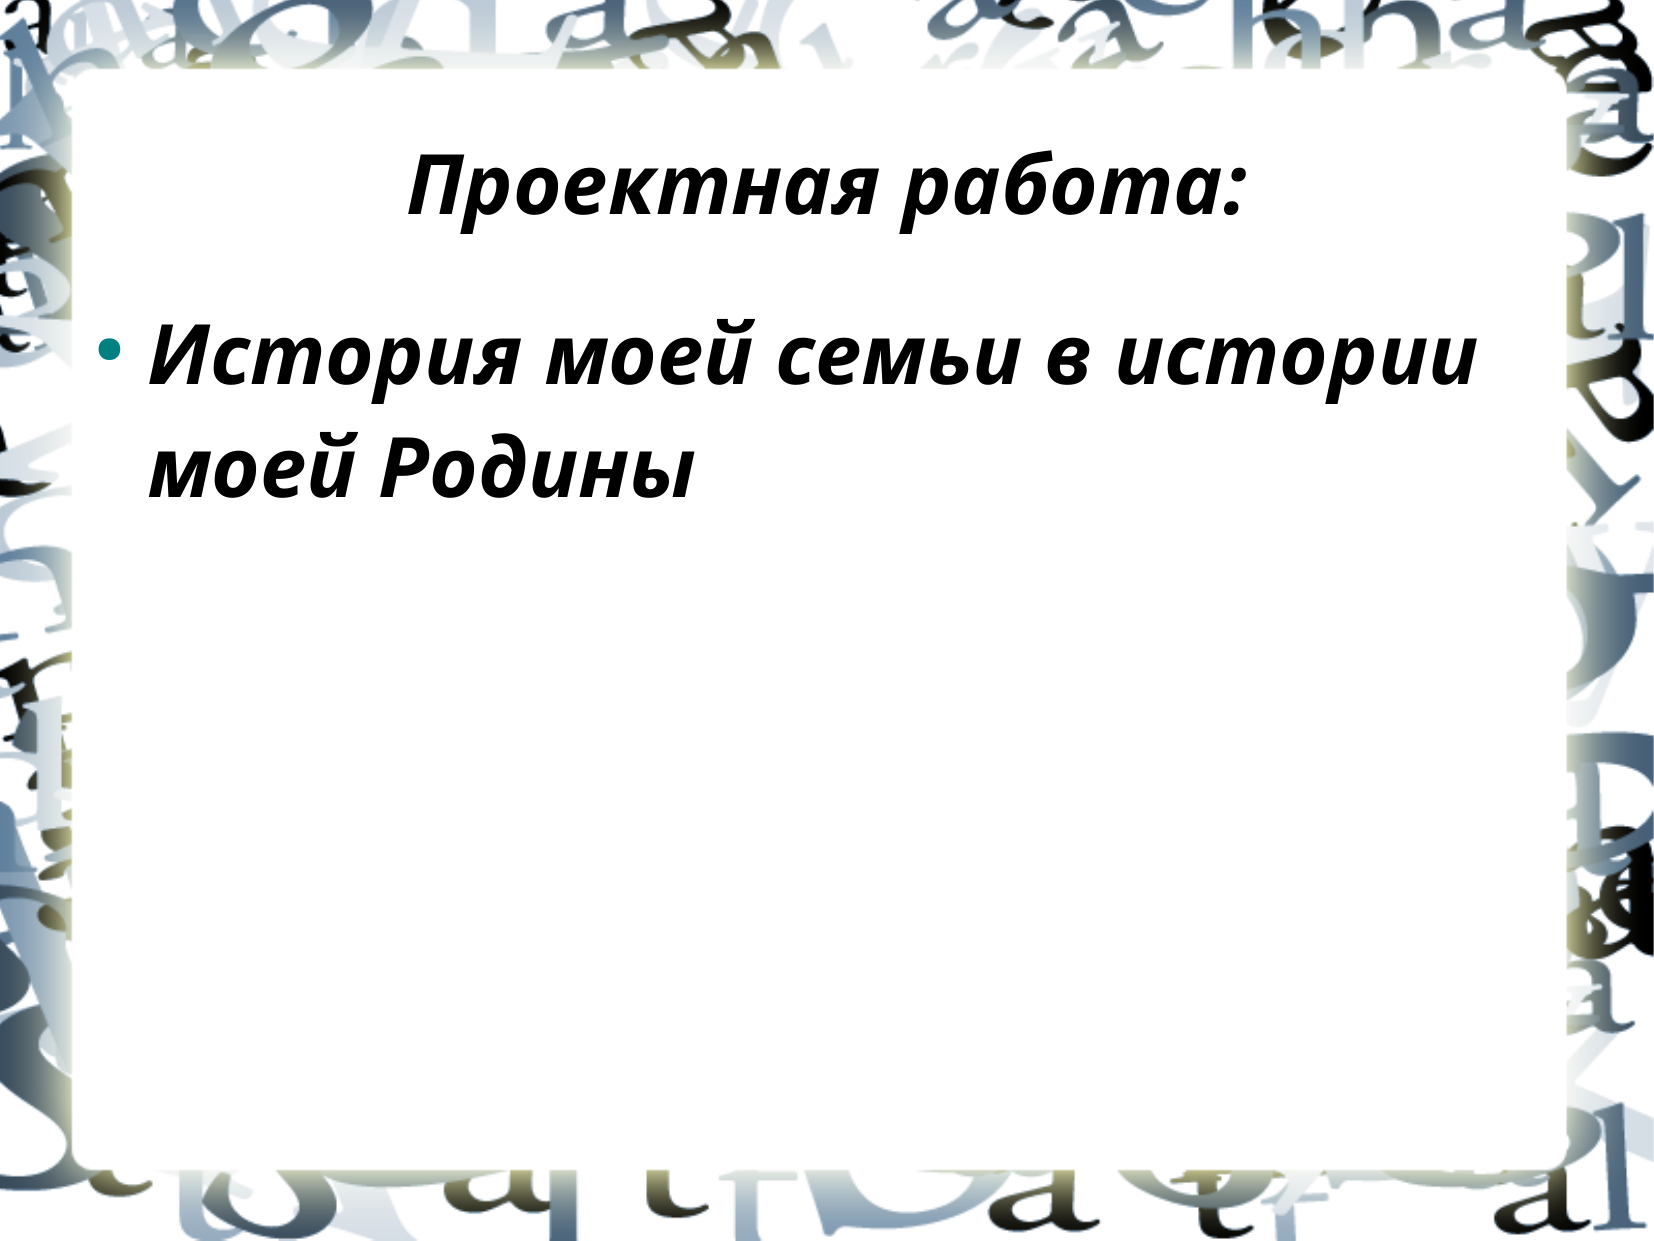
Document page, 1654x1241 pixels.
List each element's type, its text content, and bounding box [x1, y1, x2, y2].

title Проектная работа: [82, 78, 1571, 287]
list История моей семьи в истории моей Родины [76, 295, 1565, 1015]
picture [0, 0, 1654, 1241]
